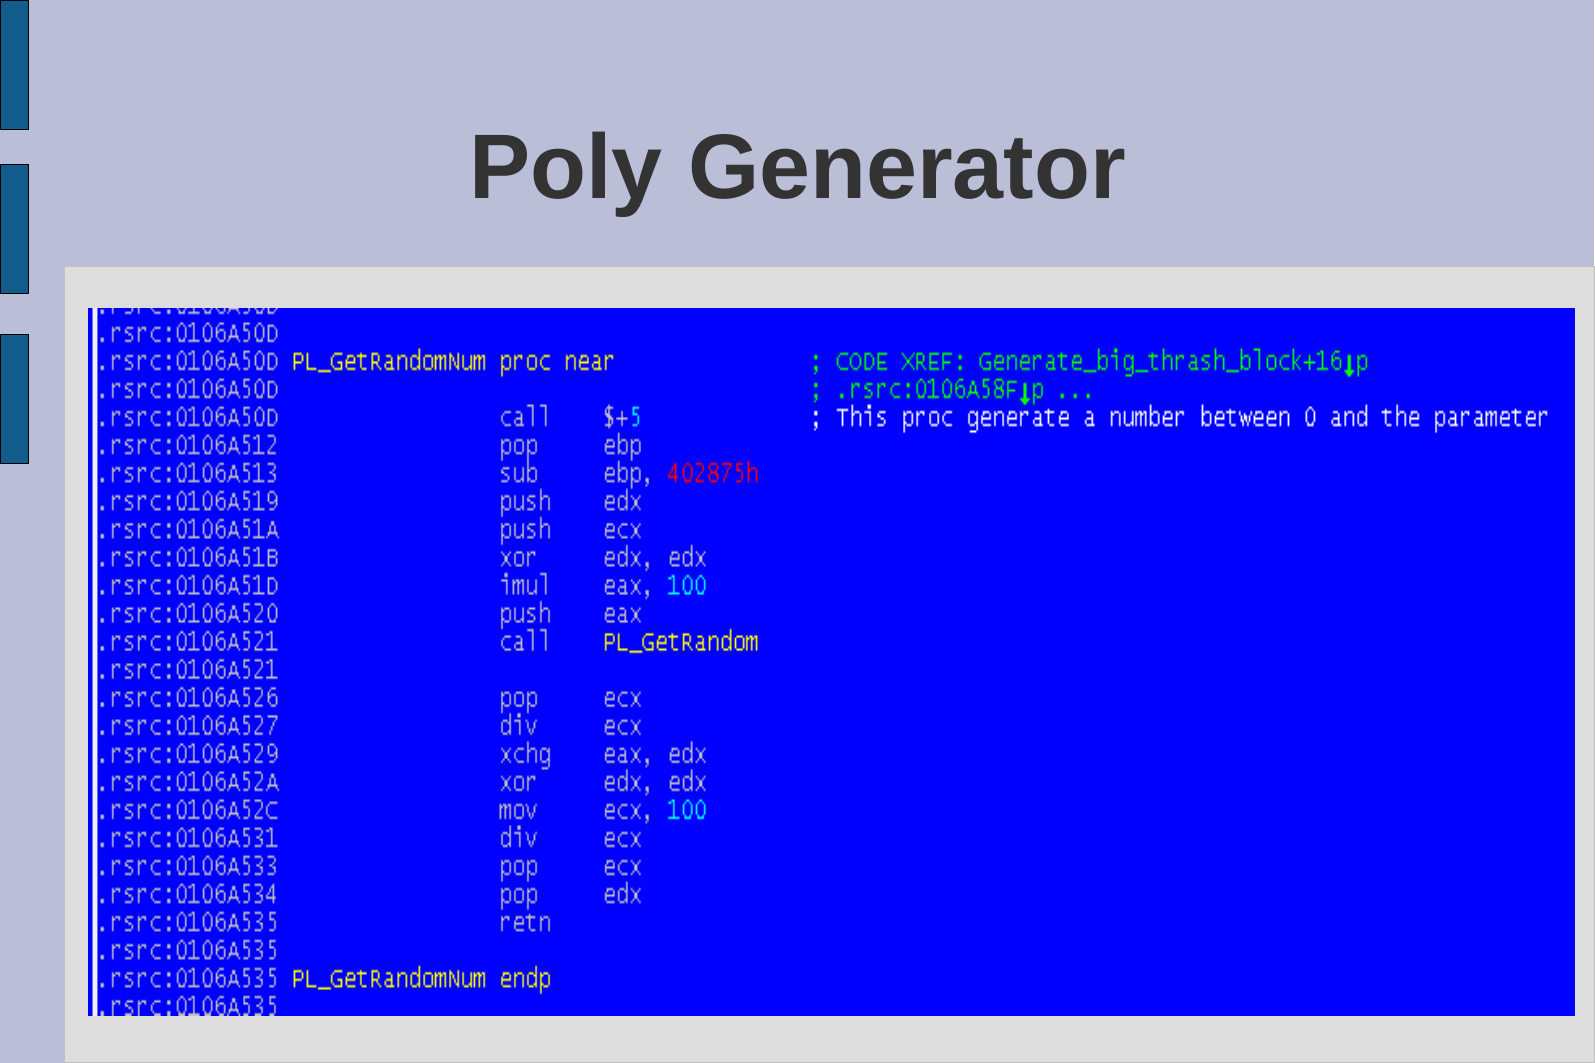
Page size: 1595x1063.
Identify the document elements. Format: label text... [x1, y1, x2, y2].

title Poly Generator [117, 78, 1479, 256]
picture [88, 308, 1575, 1016]
